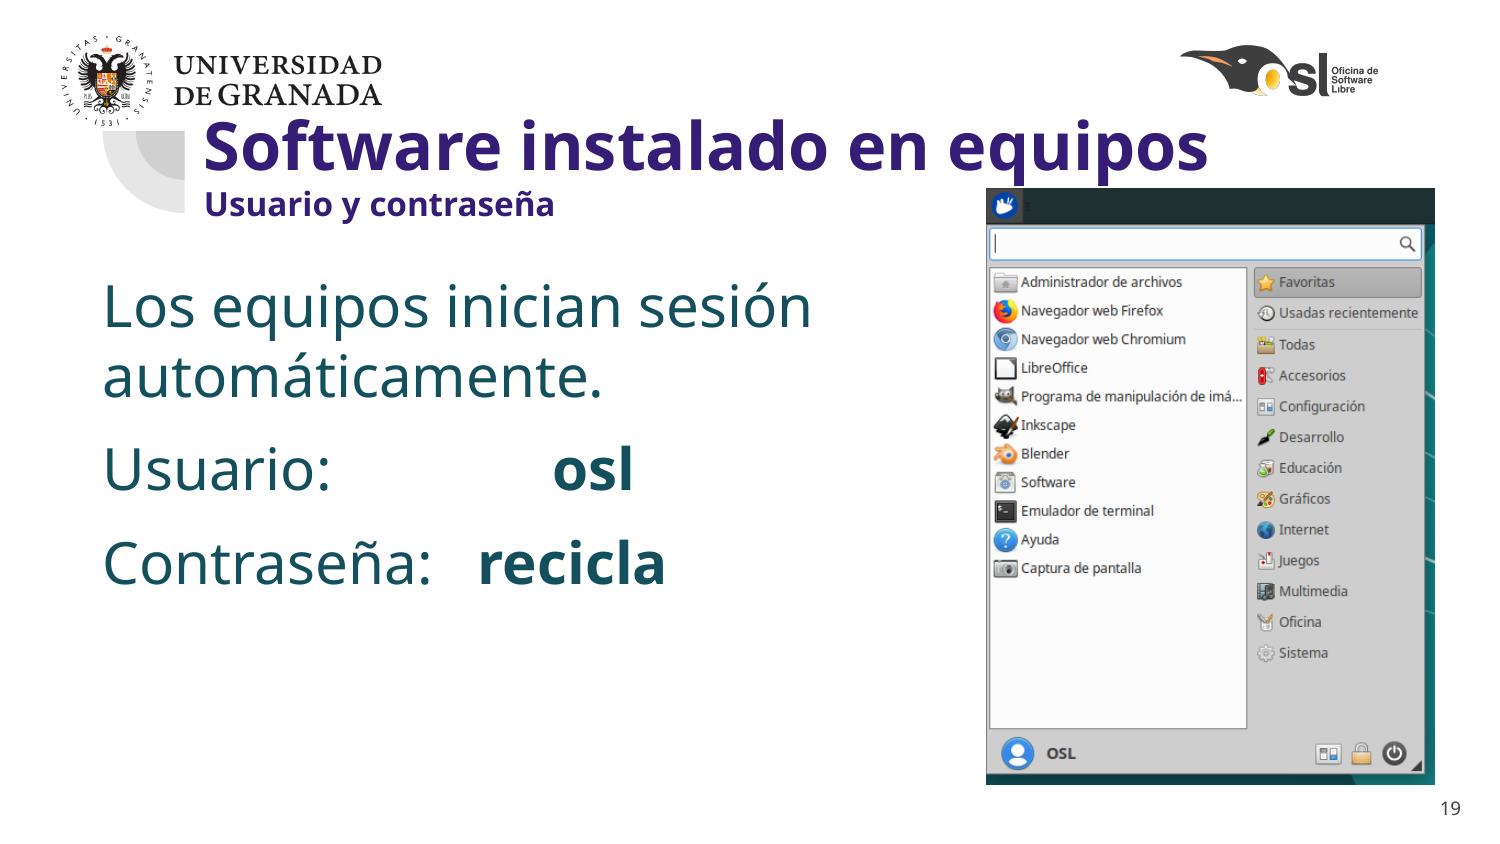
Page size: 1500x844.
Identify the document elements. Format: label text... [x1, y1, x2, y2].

list Los equipos inician sesión automáticamente. Usuario: osl Contraseña: recicla [87, 253, 975, 780]
picture [986, 188, 1435, 785]
slide_number <número> [1386, 777, 1477, 842]
title Software instalado en equipos Usuario y contraseña [188, 106, 1343, 221]
picture [1176, 25, 1404, 115]
picture [61, 36, 382, 126]
